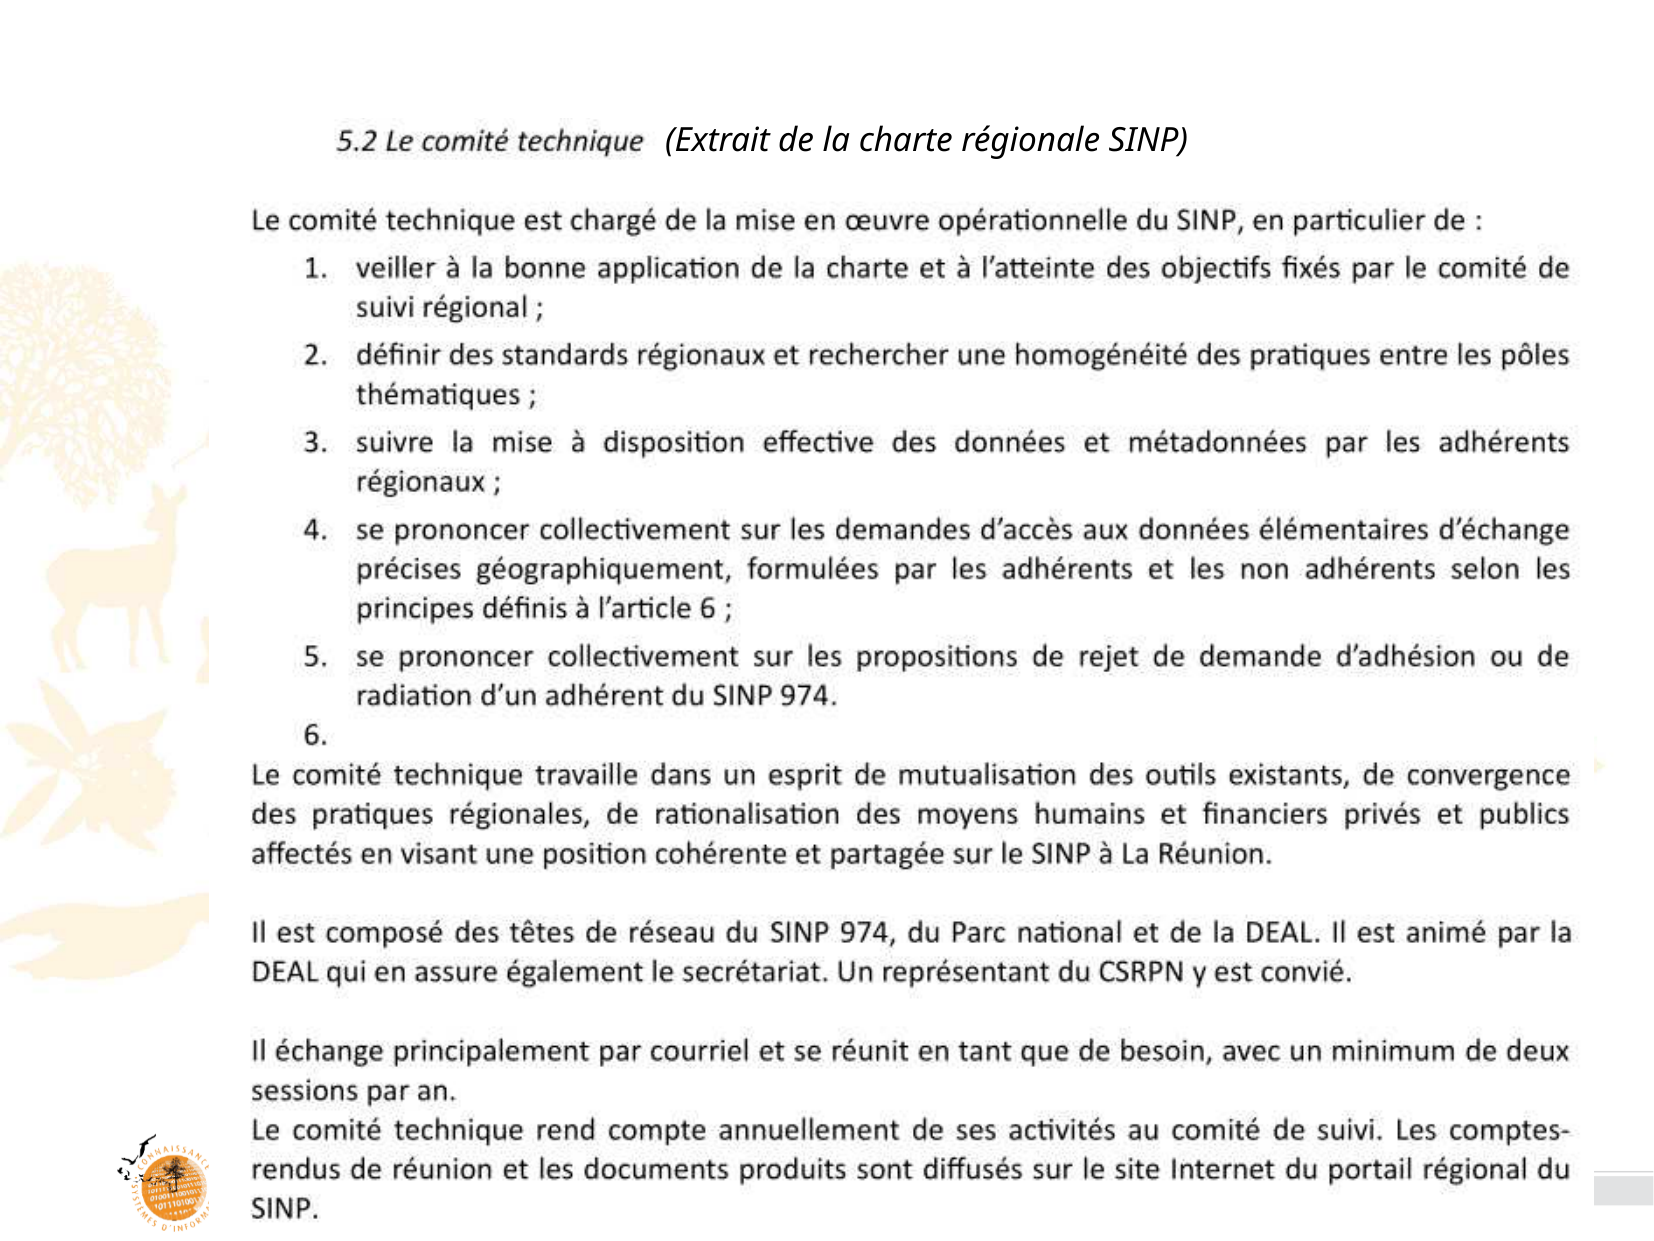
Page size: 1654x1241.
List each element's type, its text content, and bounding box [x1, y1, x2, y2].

subtitle (Extrait de la charte régionale SINP) [665, 45, 1227, 164]
picture [0, 0, 1654, 1241]
